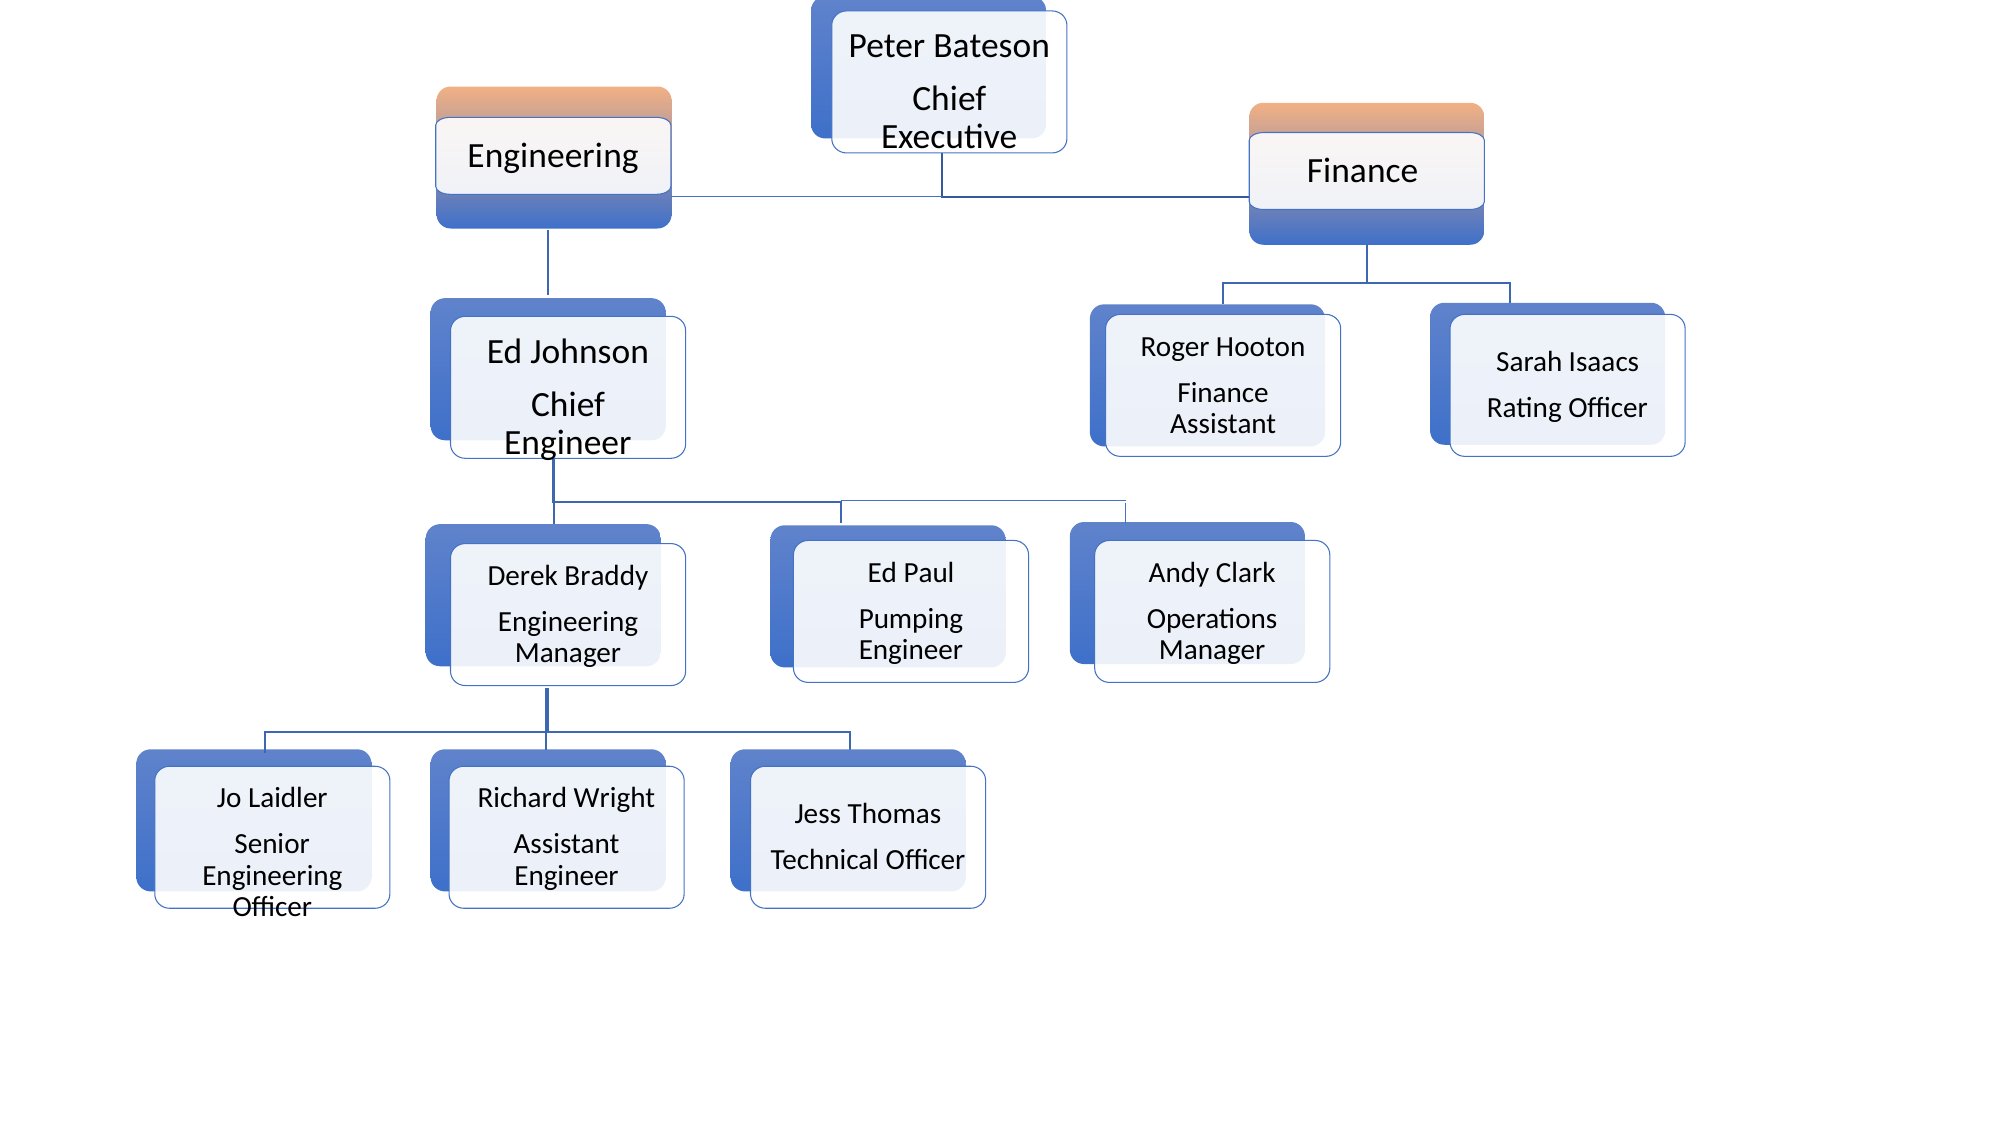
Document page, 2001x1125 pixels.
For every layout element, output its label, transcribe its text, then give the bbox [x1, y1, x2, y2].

text_box [425, 524, 661, 667]
text_box [770, 525, 1006, 668]
text_box Finance [1249, 132, 1485, 210]
text_box [136, 749, 372, 892]
text_box Jess Thomas Technical Officer [750, 766, 986, 909]
text_box Roger Hooton Finance Assistant [1105, 314, 1341, 457]
text_box Sarah Isaacs Rating Officer [1450, 314, 1686, 457]
text_box Ed Johnson Chief Engineer [450, 316, 686, 459]
text_box [1249, 203, 1485, 245]
text_box [730, 749, 966, 892]
text_box Engineering [435, 117, 671, 195]
text_box Peter Bateson Chief Executive [831, 10, 1067, 153]
text_box [436, 86, 672, 229]
text_box [1249, 102, 1485, 139]
text_box [430, 749, 666, 892]
text_box Jo Laidler Senior Engineering Officer [154, 766, 390, 909]
text_box Derek Braddy Engineering Manager [450, 543, 686, 686]
text_box [1089, 304, 1325, 447]
text_box [430, 298, 666, 441]
text_box [811, 0, 1047, 139]
text_box Richard Wright Assistant Engineer [449, 766, 685, 909]
text_box [1069, 522, 1306, 665]
text_box [1430, 302, 1665, 445]
text_box Ed Paul Pumping Engineer [793, 540, 1029, 683]
text_box Andy Clark Operations Manager [1094, 540, 1330, 683]
